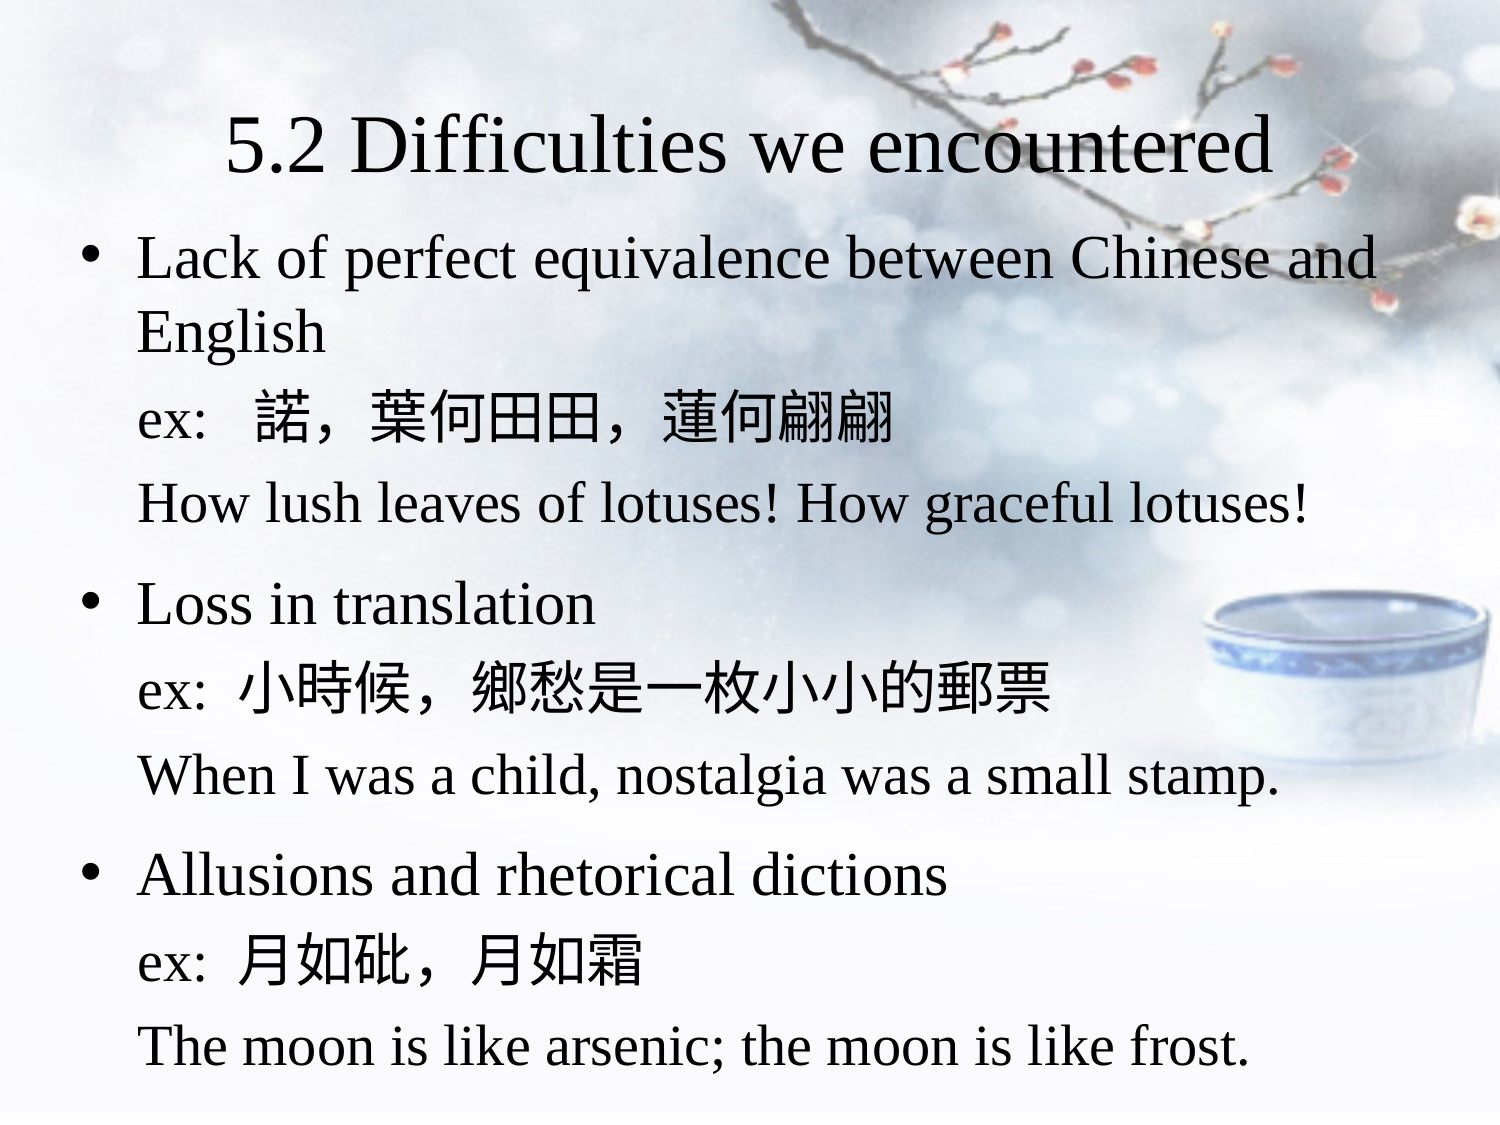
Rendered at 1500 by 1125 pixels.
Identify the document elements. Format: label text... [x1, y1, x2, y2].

title 5.2 Difficulties we encountered [75, 45, 1426, 208]
picture [0, 0, 1500, 1125]
list Lack of perfect equivalence between Chinese and English ex: 諾，葉何田田，蓮何翩翩 How lush leaves of lotuses! How graceful lotuses! Loss in translation ex: 小時候，鄉愁是一枚小小的郵票 When I was a child, nostalgia was a small stamp. Allusions and rhetorical dictions ex: 月如砒，月如霜 The moon is like arsenic; the moon is like frost. [64, 208, 1500, 1125]
